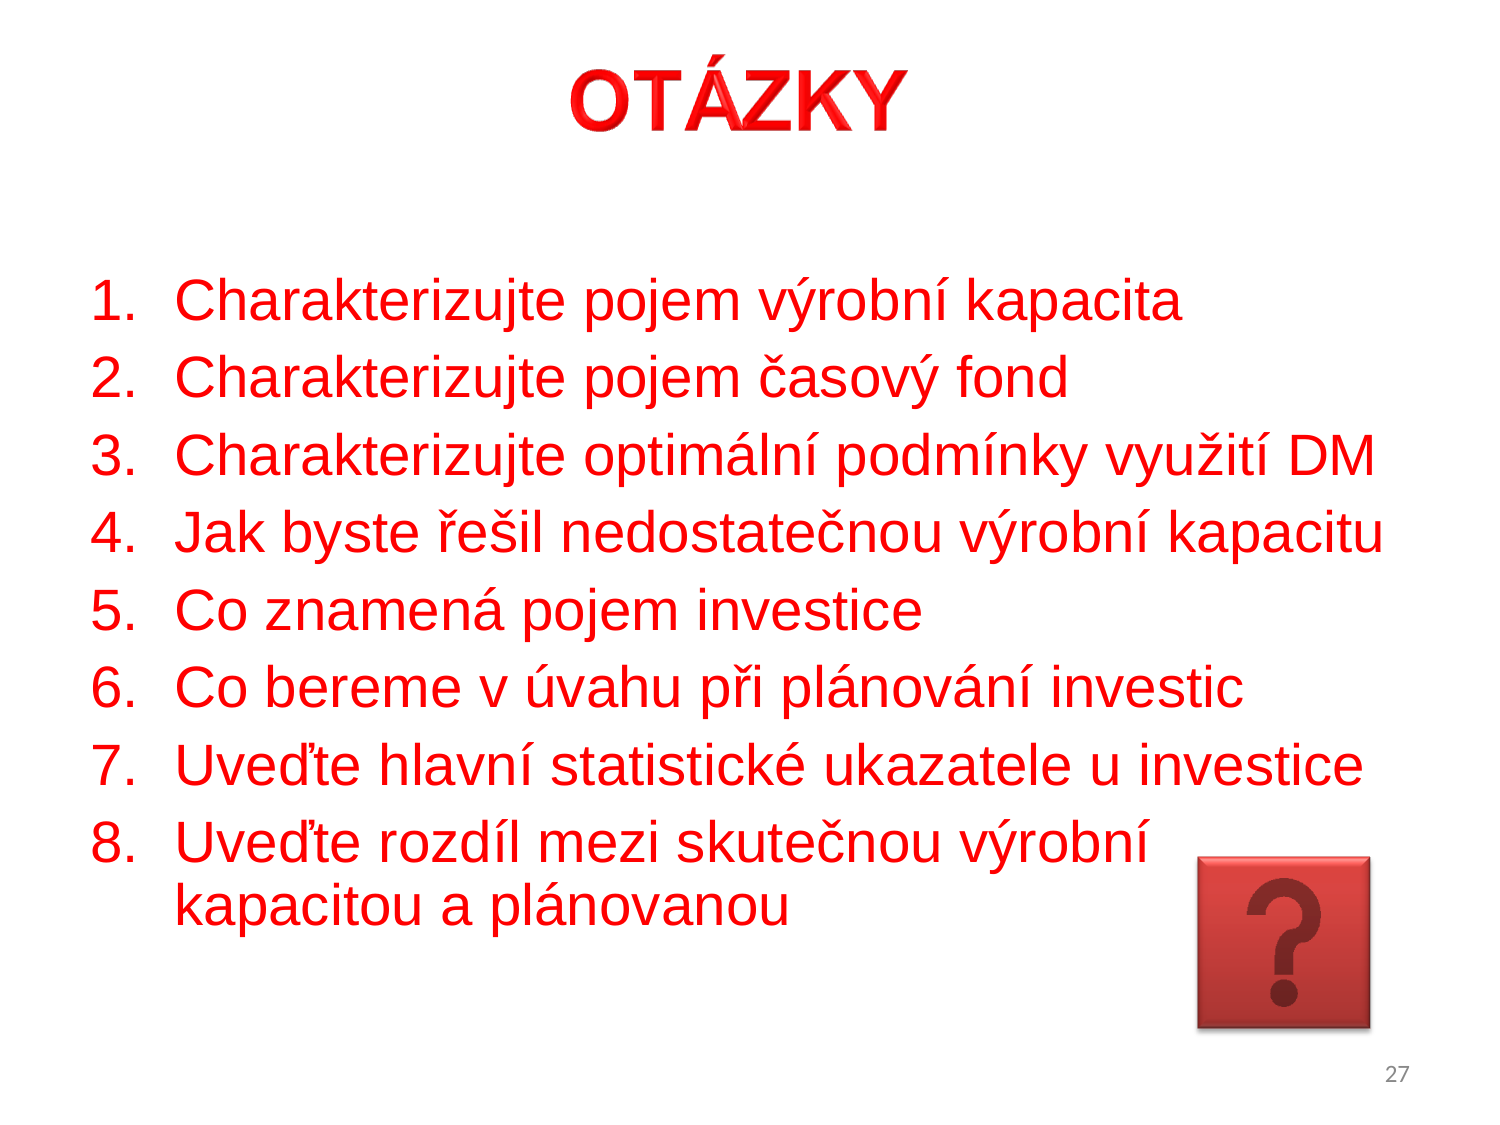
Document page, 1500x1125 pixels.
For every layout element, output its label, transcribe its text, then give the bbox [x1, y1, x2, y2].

picture [1189, 852, 1379, 1041]
text_box <číslo> [1074, 1042, 1426, 1103]
list Charakterizujte pojem výrobní kapacita Charakterizujte pojem časový fond Charakterizujte optimální podmínky využití DM Jak byste řešil nedostatečnou výrobní kapacitu Co znamená pojem investice Co bereme v úvahu při plánování investic Uveďte hlavní statistické ukazatele u investice Uveďte rozdíl mezi skutečnou výrobní kapacitou a plánovanou [75, 262, 1426, 1125]
picture [515, 21, 961, 160]
